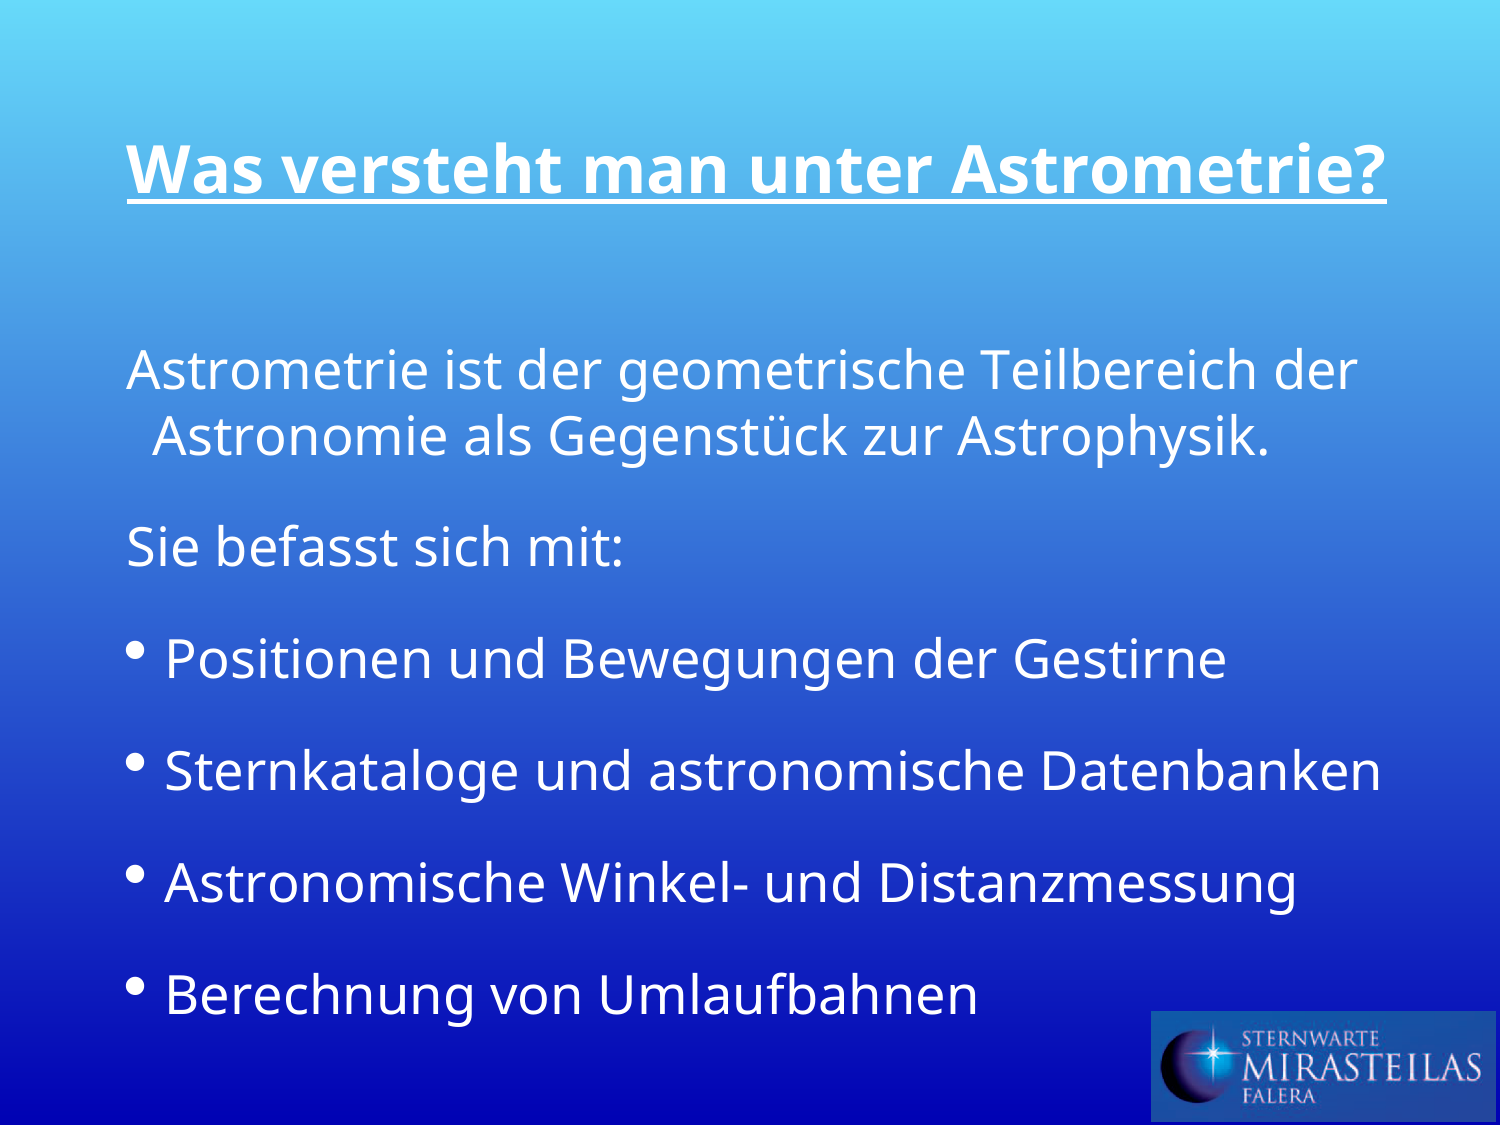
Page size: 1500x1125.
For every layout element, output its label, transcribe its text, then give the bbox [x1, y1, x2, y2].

picture [1151, 1011, 1496, 1122]
text_box Was versteht man unter Astrometrie? Astrometrie ist der geometrische Teilbereich der Astronomie als Gegenstück zur Astrophysik. Sie befasst sich mit: Positionen und Bewegungen der Gestirne Sternkataloge und astronomische Datenbanken Astronomische Winkel- und Distanzmessung Berechnung von Umlaufbahnen [94, 119, 1430, 746]
